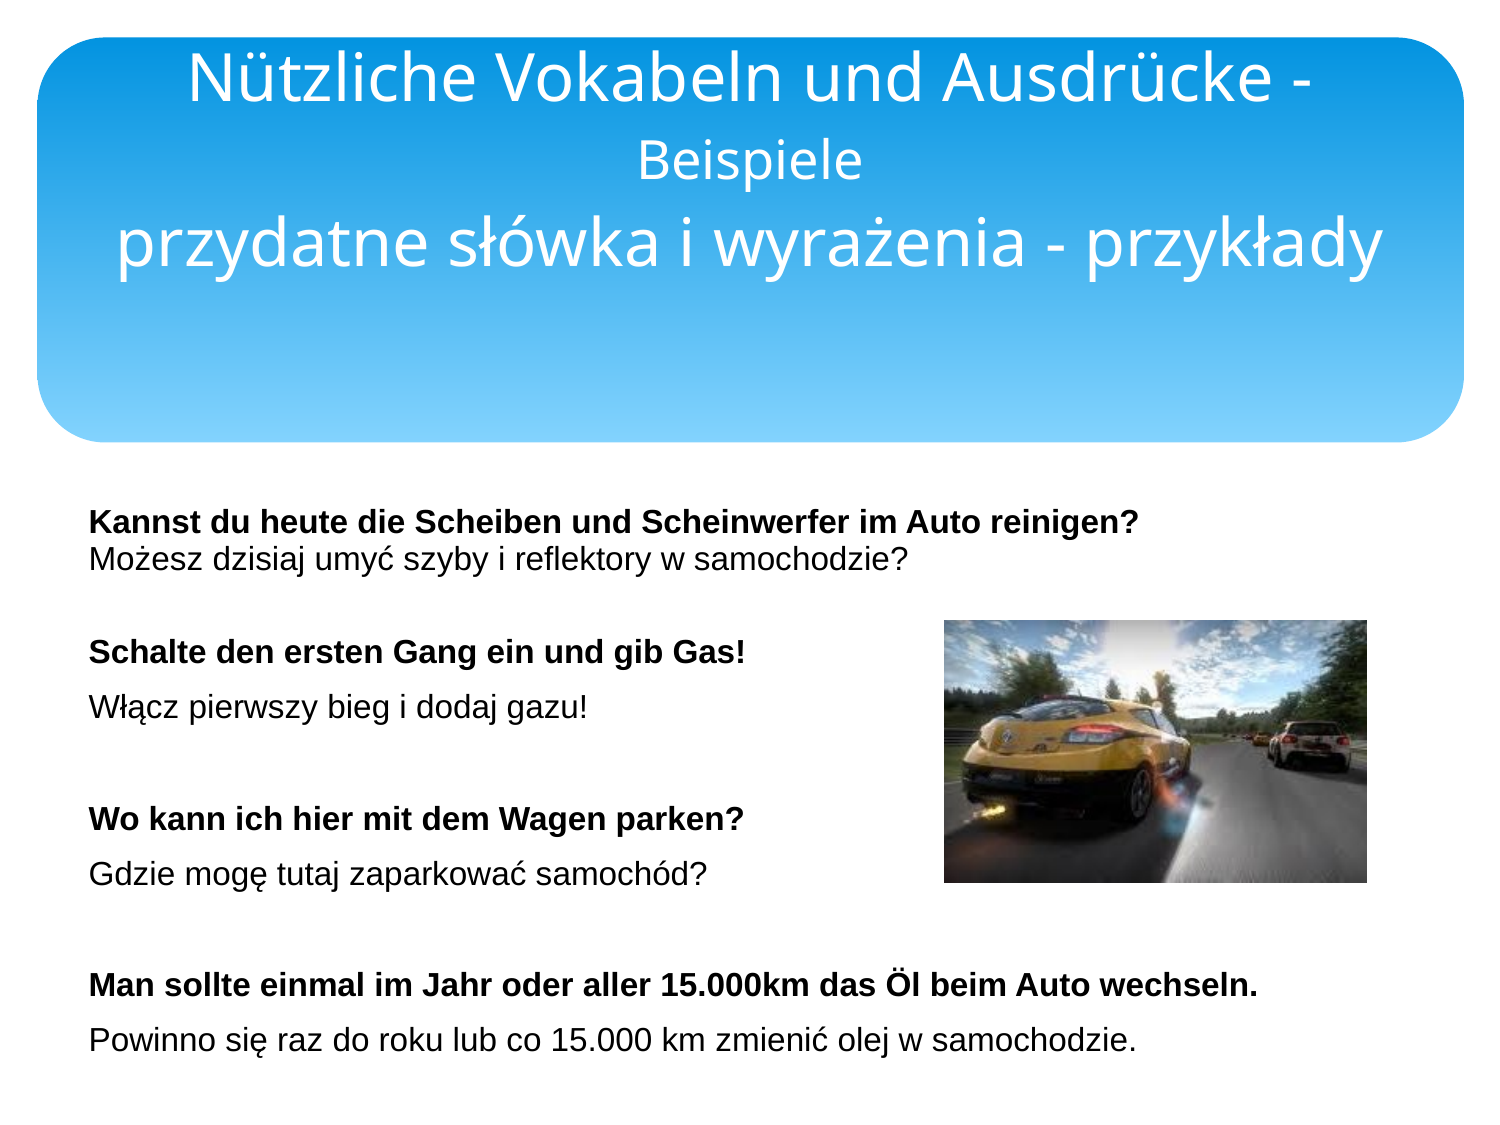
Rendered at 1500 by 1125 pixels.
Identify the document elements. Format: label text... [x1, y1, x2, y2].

picture [944, 620, 1367, 883]
subtitle Kannst du heute die Scheiben und Scheinwerfer im Auto reinigen? Możesz dzisiaj umyć szyby i reflektory w samochodzie? Schalte den ersten Gang ein und gib Gas! Włącz pierwszy bieg i dodaj gazu! Wo kann ich hier mit dem Wagen parken? Gdzie mogę tutaj zaparkować samochód? Man sollte einmal im Jahr oder aller 15.000km das Öl beim Auto wechseln. Powinno się raz do roku lub co 15.000 km zmienić olej w samochodzie. [88, 498, 1304, 1065]
title Nützliche Vokabeln und Ausdrücke - Beispiele przydatne słówka i wyrażenia - przykłady [75, 62, 1425, 254]
